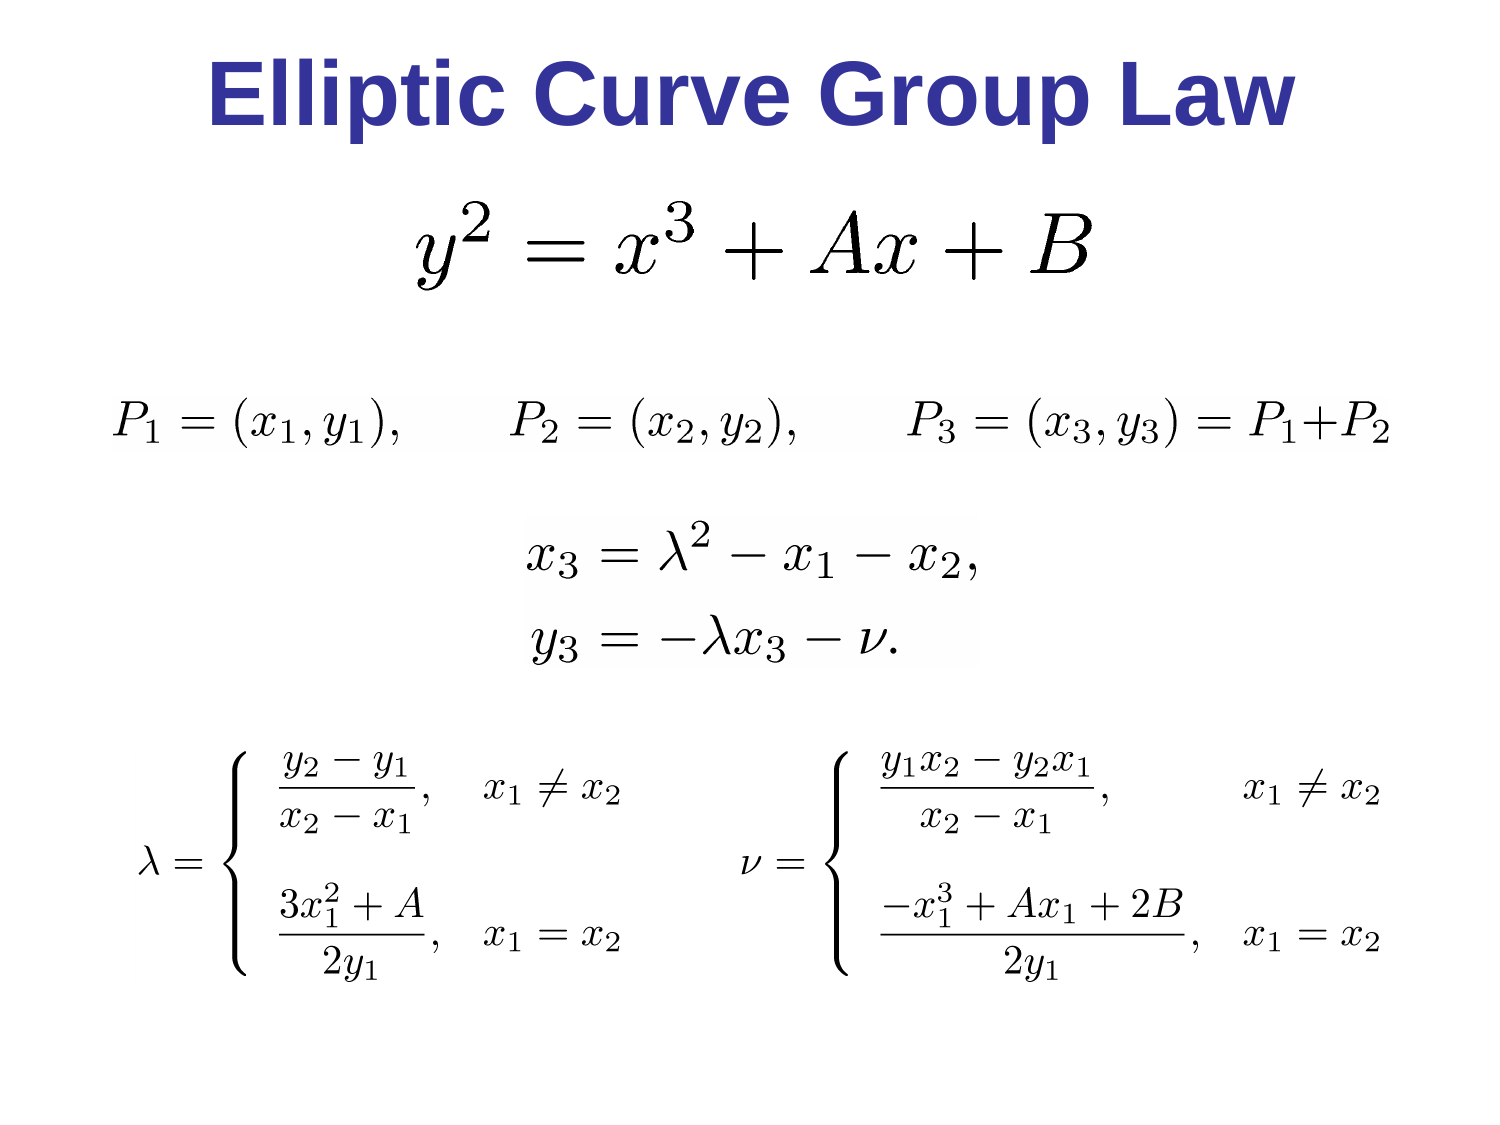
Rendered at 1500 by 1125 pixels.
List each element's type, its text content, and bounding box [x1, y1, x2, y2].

picture [407, 196, 1093, 292]
title Elliptic Curve Group Law [76, 0, 1427, 188]
picture [738, 751, 1380, 985]
picture [112, 397, 1389, 452]
picture [525, 515, 979, 667]
picture [135, 751, 620, 985]
